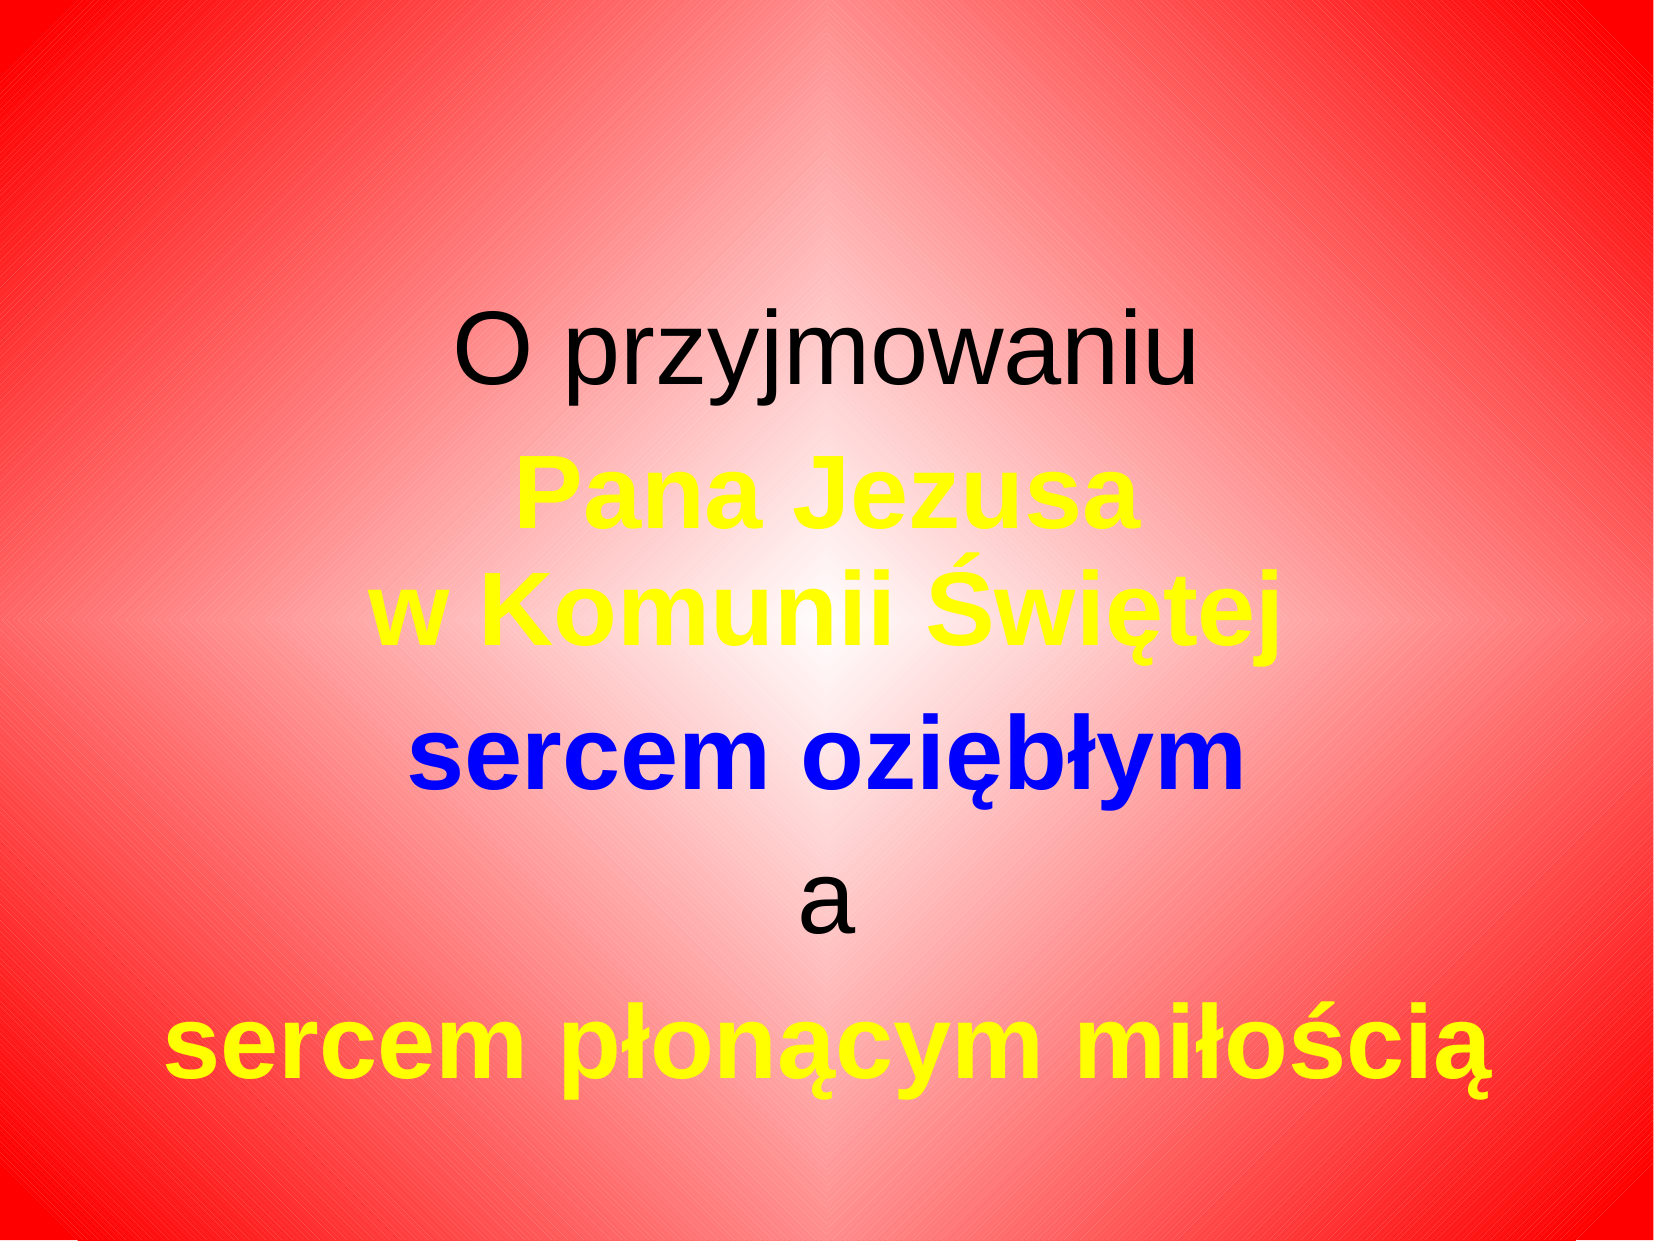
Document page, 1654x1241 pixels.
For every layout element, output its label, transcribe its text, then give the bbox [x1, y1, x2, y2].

list O przyjmowaniu Pana Jezusa w Komunii Świętej sercem oziębłym a sercem płonącym miłością [82, 290, 1571, 1109]
